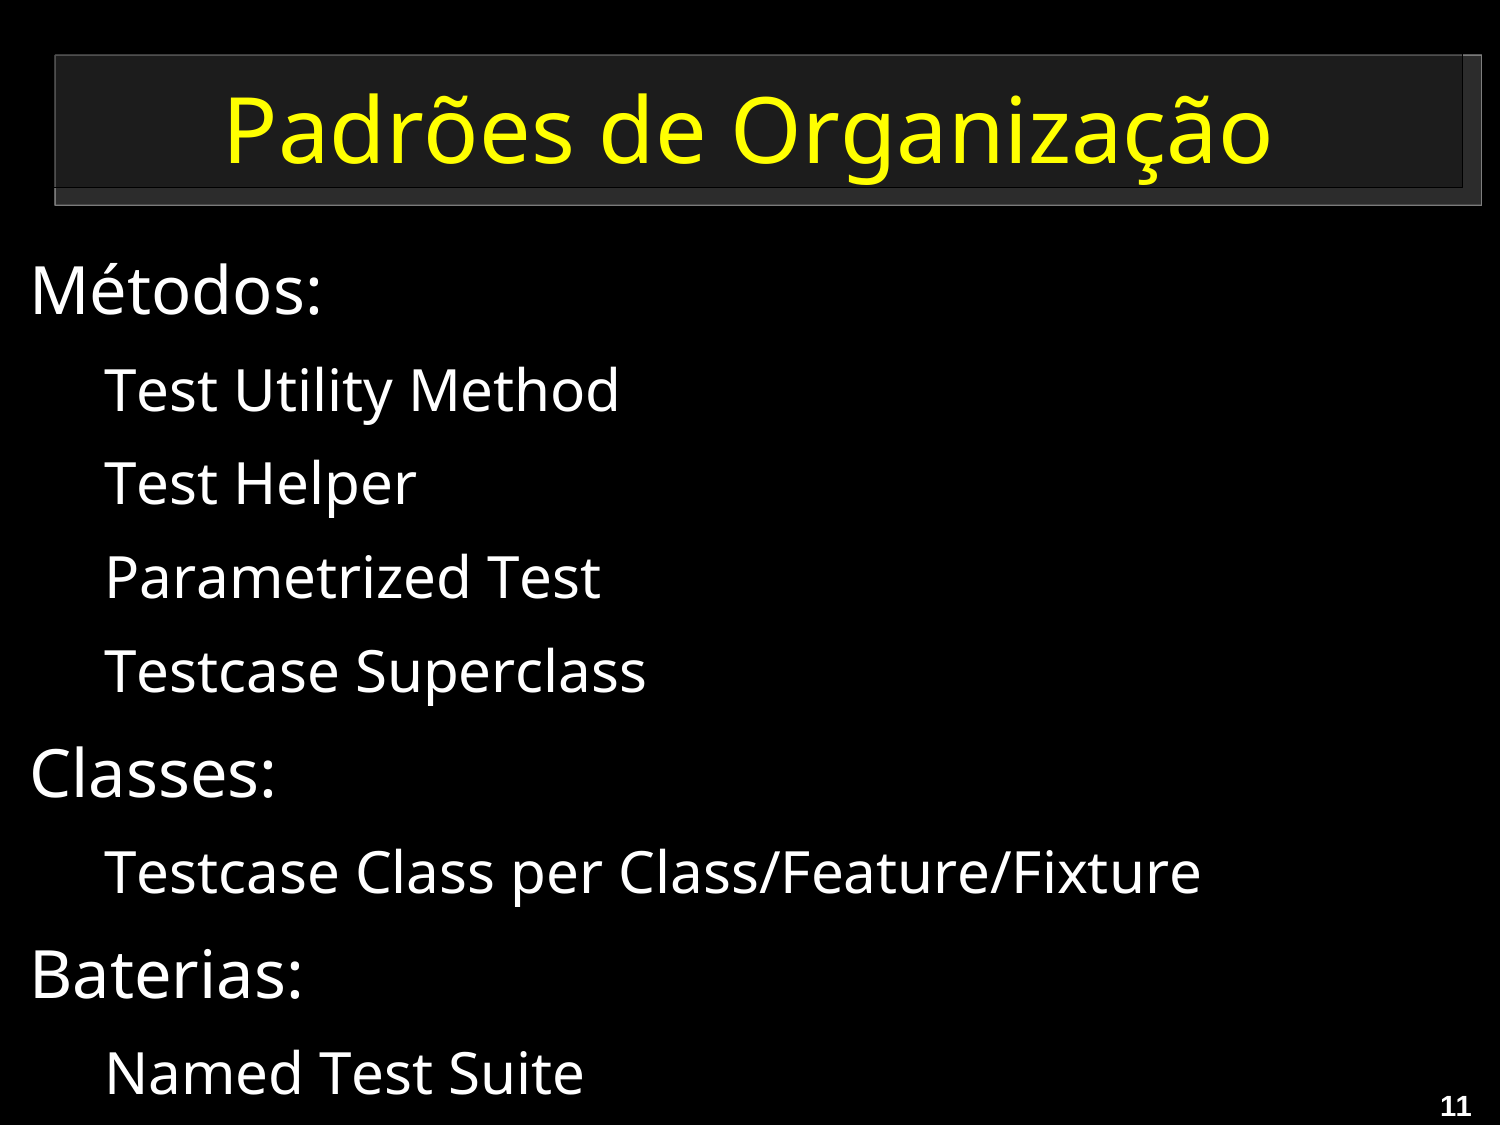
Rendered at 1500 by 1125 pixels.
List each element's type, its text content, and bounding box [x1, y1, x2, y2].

title Padrões de Organização [29, 31, 1469, 226]
list Métodos: Test Utility Method Test Helper Parametrized Test Testcase Superclass Classes: Testcase Class per Class/Feature/Fixture Baterias: Named Test Suite [29, 243, 1469, 1087]
